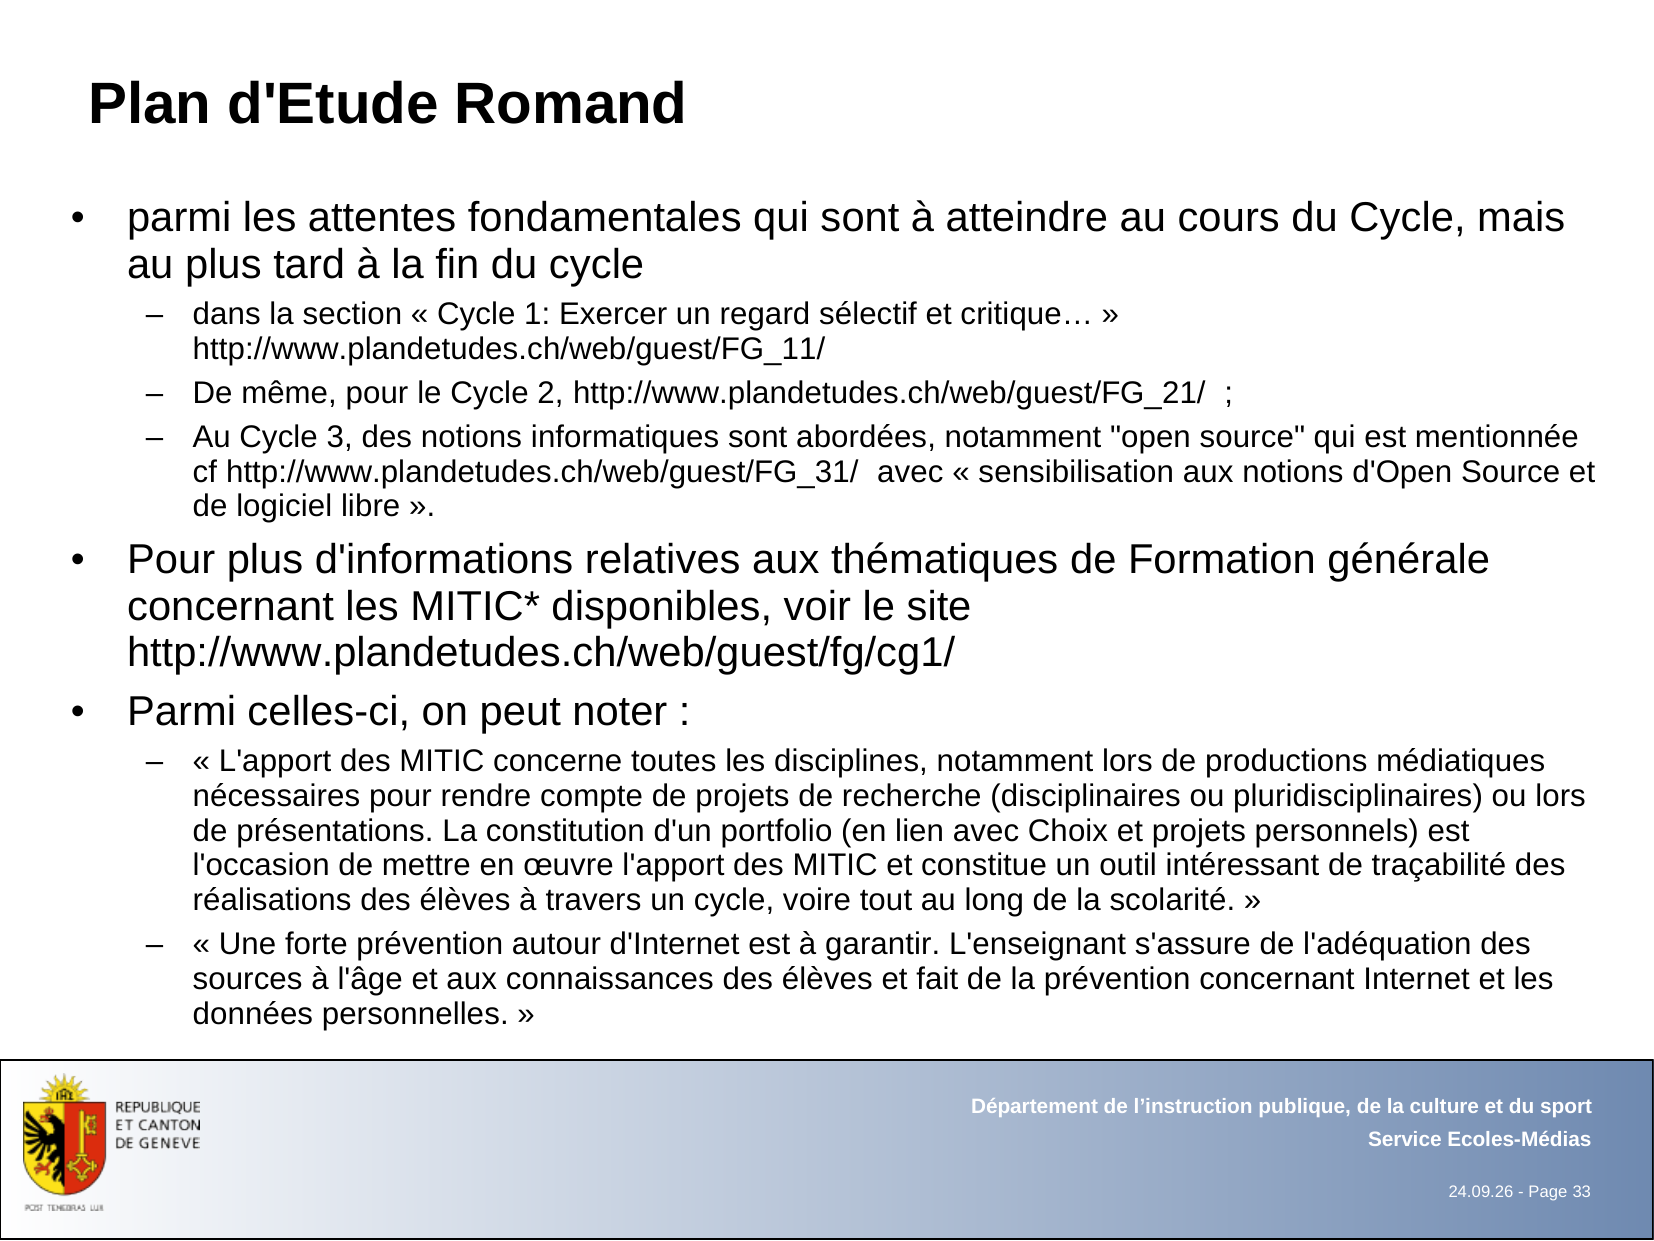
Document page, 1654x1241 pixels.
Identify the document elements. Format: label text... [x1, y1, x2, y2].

picture [23, 1073, 200, 1211]
title Plan d'Etude Romand [88, 29, 1577, 178]
list parmi les attentes fondamentales qui sont à atteindre au cours du Cycle, mais au plus tard à la fin du cycle dans la section « Cycle 1: Exercer un regard sélectif et critique… » http://www.plandetudes.ch/web/guest/FG_11/ De même, pour le Cycle 2, http://www.plandetudes.ch/web/guest/FG_21/ ; Au Cycle 3, des notions informatiques sont abordées, notamment "open source" qui est mentionnée cf http://www.plandetudes.ch/web/guest/FG_31/ avec « sensibilisation aux notions d'Open Source et de logiciel libre ». Pour plus d'informations relatives aux thématiques de Formation générale concernant les MITIC* disponibles, voir le site http://www.plandetudes.ch/web/guest/fg/cg1/ Parmi celles-ci, on peut noter : « L'apport des MITIC concerne toutes les disciplines, notamment lors de productions médiatiques nécessaires pour rendre compte de projets de recherche (disciplinaires ou pluridisciplinaires) ou lors de présentations. La constitution d'un portfolio (en lien avec Choix et projets personnels) est l'occasion de mettre en œuvre l'apport des MITIC et constitue un outil intéressant de traçabilité des réalisations des élèves à travers un cycle, voire tout au long de la scolarité. » « Une forte prévention autour d'Internet est à garantir. L'enseignant s'assure de l'adéquation des sources à l'âge et aux connaissances des élèves et fait de la prévention concernant Internet et les données personnelles. » [70, 193, 1613, 1042]
